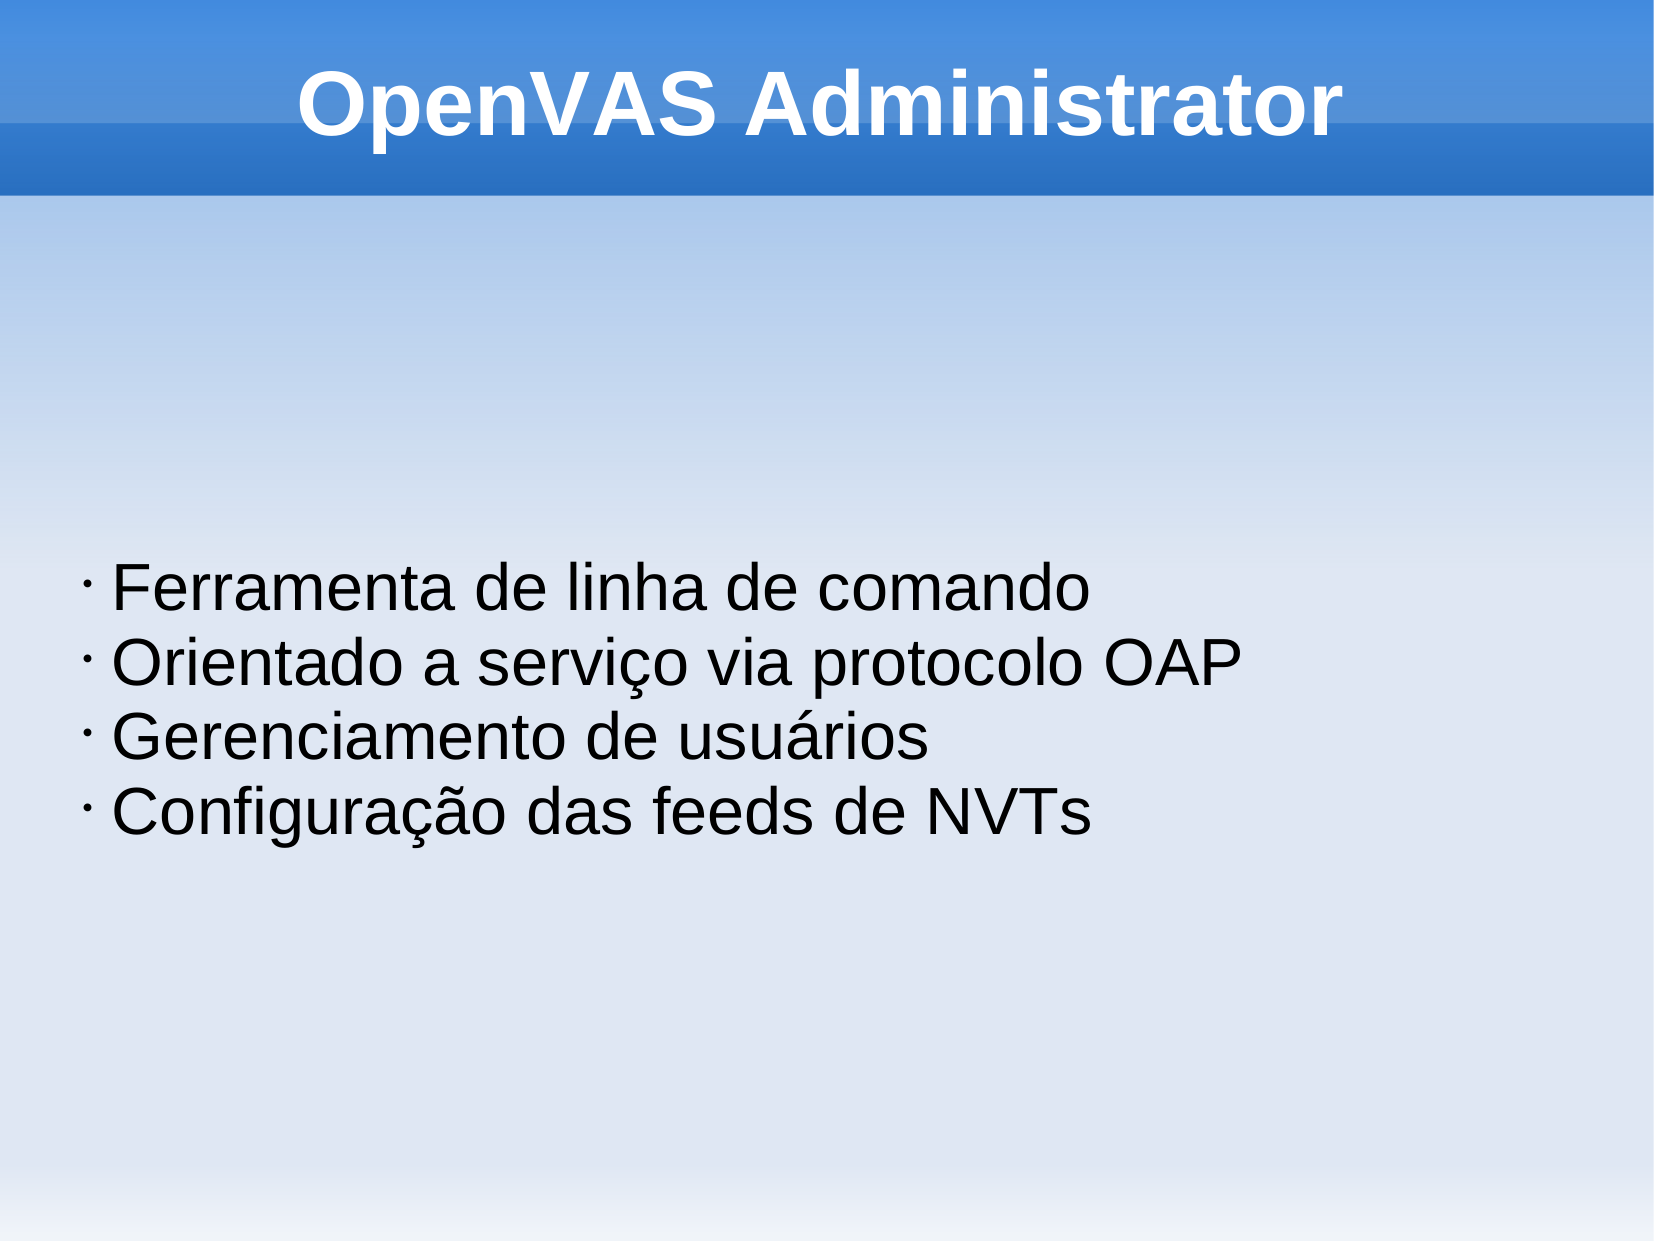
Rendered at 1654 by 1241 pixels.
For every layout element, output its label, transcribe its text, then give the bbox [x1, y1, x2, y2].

picture [0, 0, 1654, 1241]
title OpenVAS Administrator [76, 0, 1565, 208]
subtitle Ferramenta de linha de comando Orientado a serviço via protocolo OAP Gerenciamento de usuários Configuração das feeds de NVTs [82, 290, 1571, 1109]
